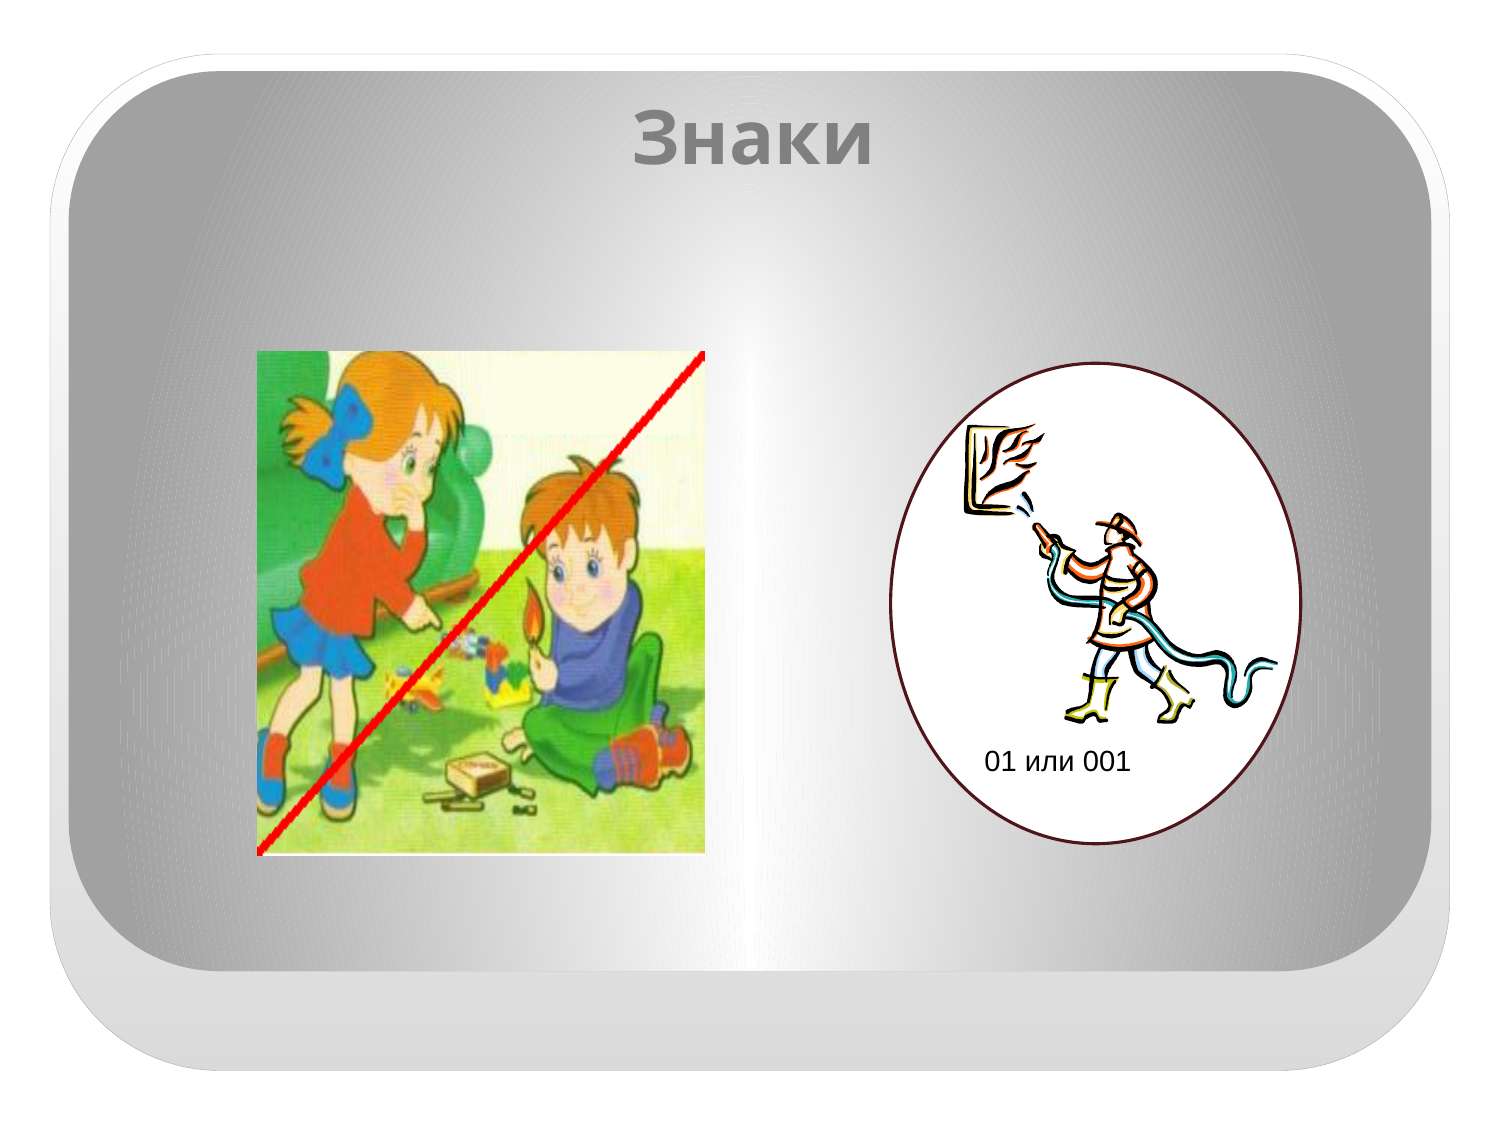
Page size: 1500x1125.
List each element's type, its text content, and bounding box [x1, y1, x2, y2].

picture [257, 351, 705, 856]
picture [963, 423, 1278, 724]
text_box [1278, 493, 1301, 714]
text_box 01 или 001 [969, 735, 1292, 785]
text_box [890, 363, 1274, 844]
title Знаки [82, 82, 1425, 255]
